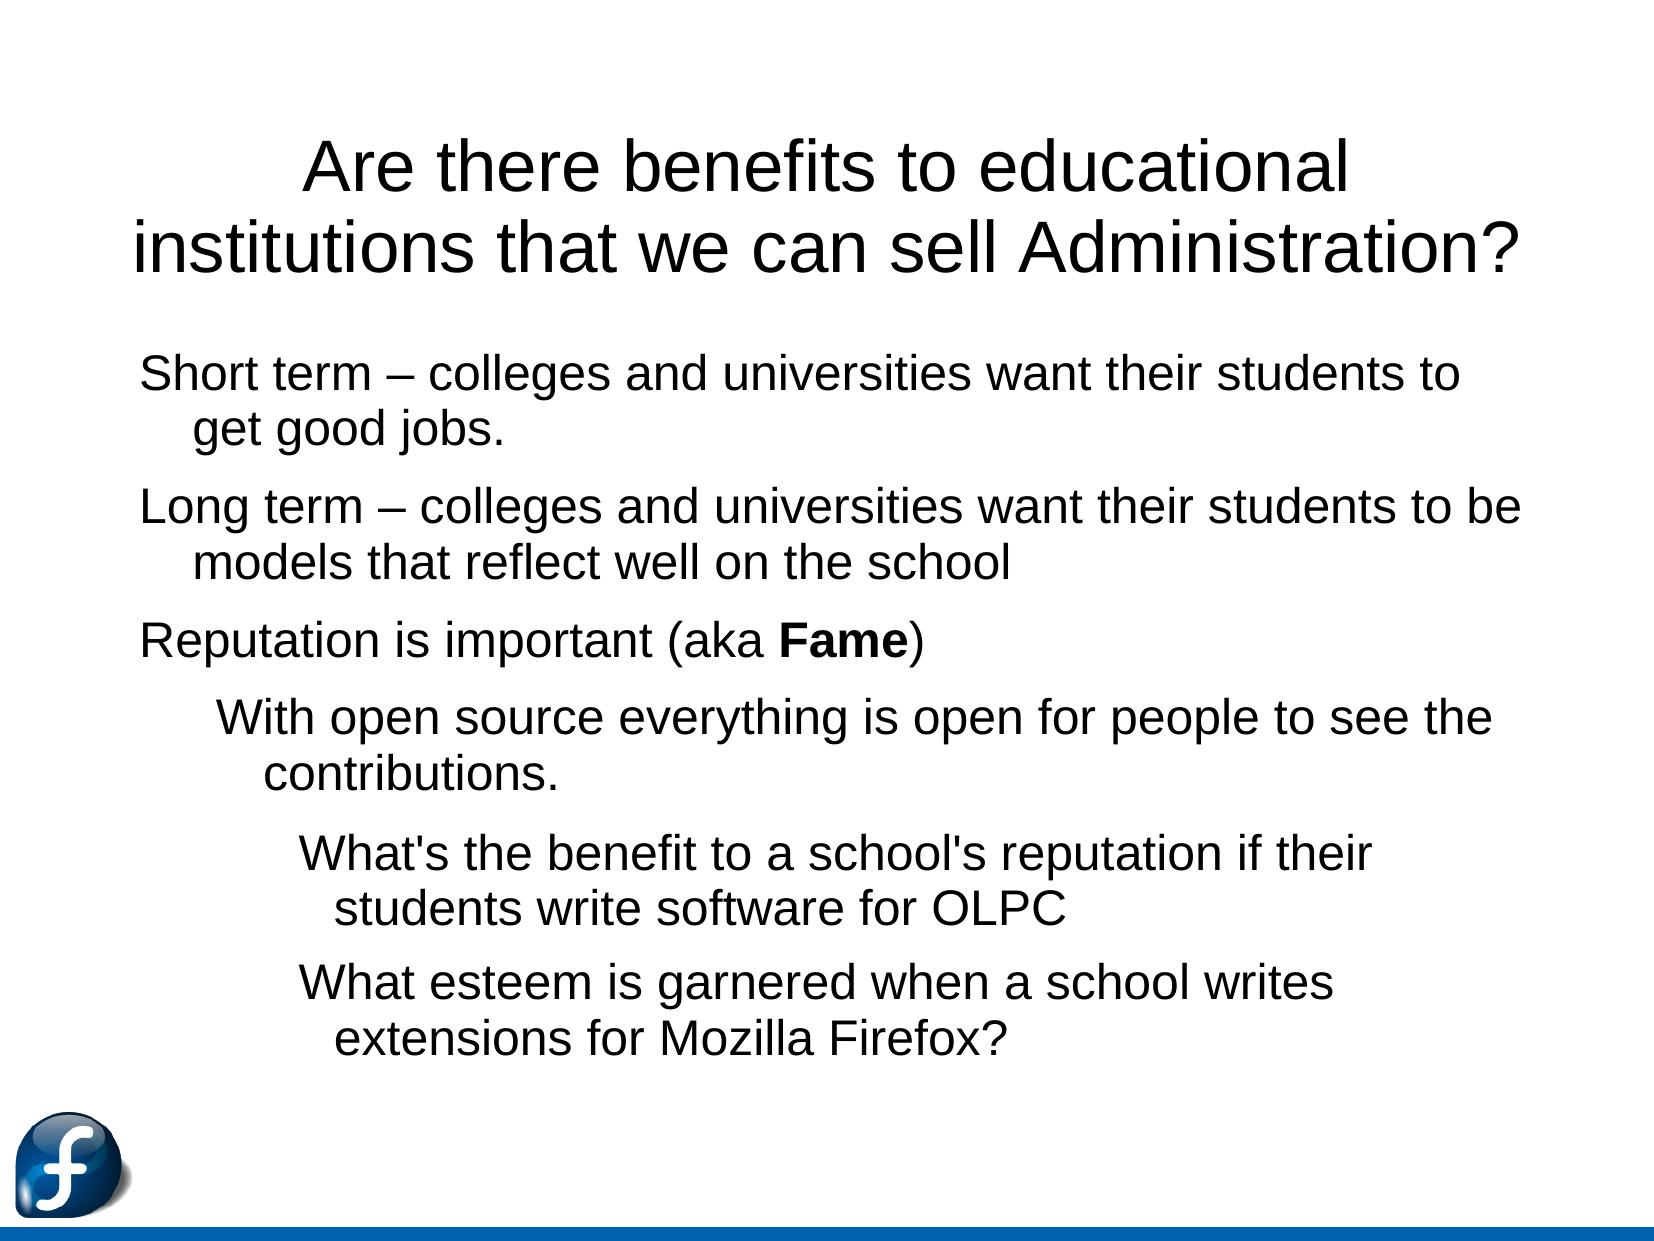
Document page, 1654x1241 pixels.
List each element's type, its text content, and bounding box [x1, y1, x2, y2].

title Are there benefits to educational institutions that we can sell Administration? [121, 102, 1533, 311]
list Short term – colleges and universities want their students to get good jobs. Long term – colleges and universities want their students to be models that reflect well on the school Reputation is important (aka Fame) With open source everything is open for people to see the contributions. What's the benefit to a school's reputation if their students write software for OLPC What esteem is garnered when a school writes extensions for Mozilla Firefox? [121, 344, 1533, 1137]
picture [11, 1105, 133, 1227]
